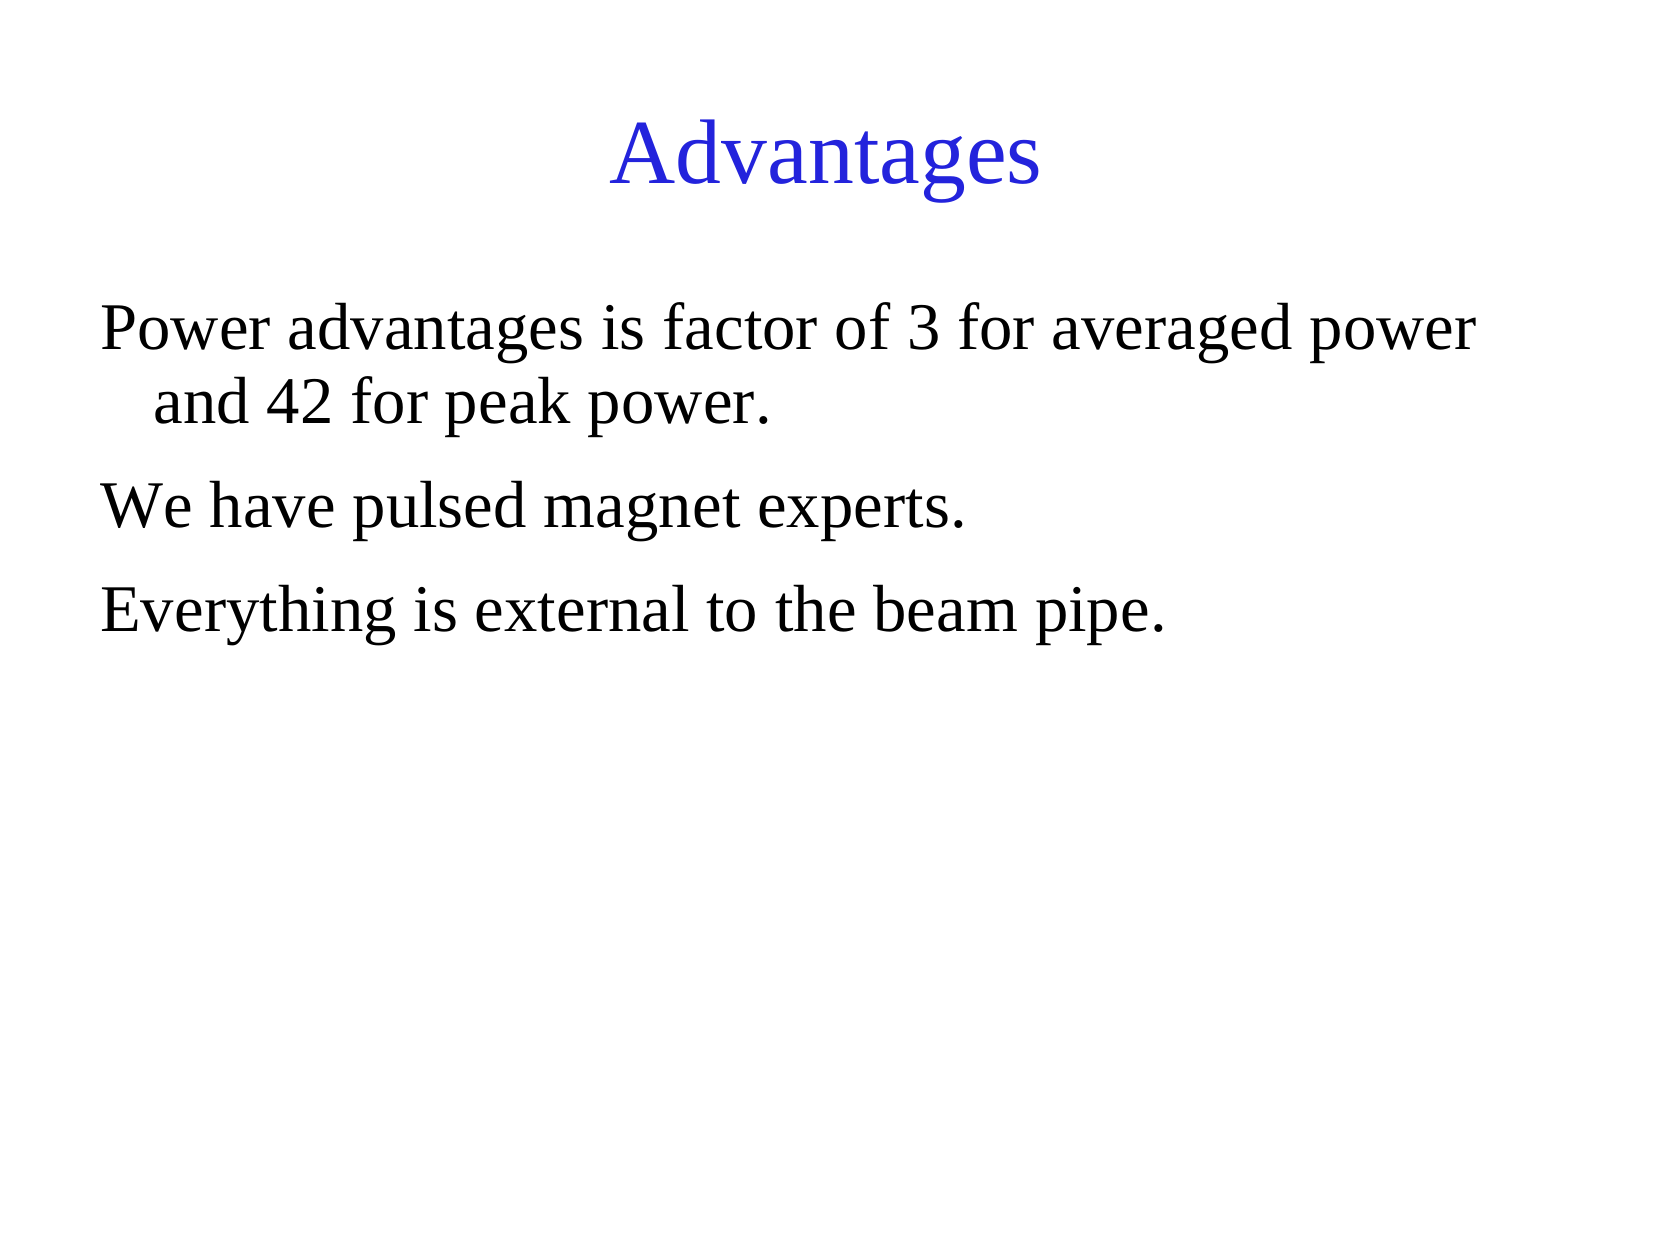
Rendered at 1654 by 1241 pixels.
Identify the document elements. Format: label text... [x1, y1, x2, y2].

title Advantages [82, 56, 1571, 250]
list Power advantages is factor of 3 for averaged power and 42 for peak power. We have pulsed magnet experts. Everything is external to the beam pipe. [82, 290, 1571, 1094]
